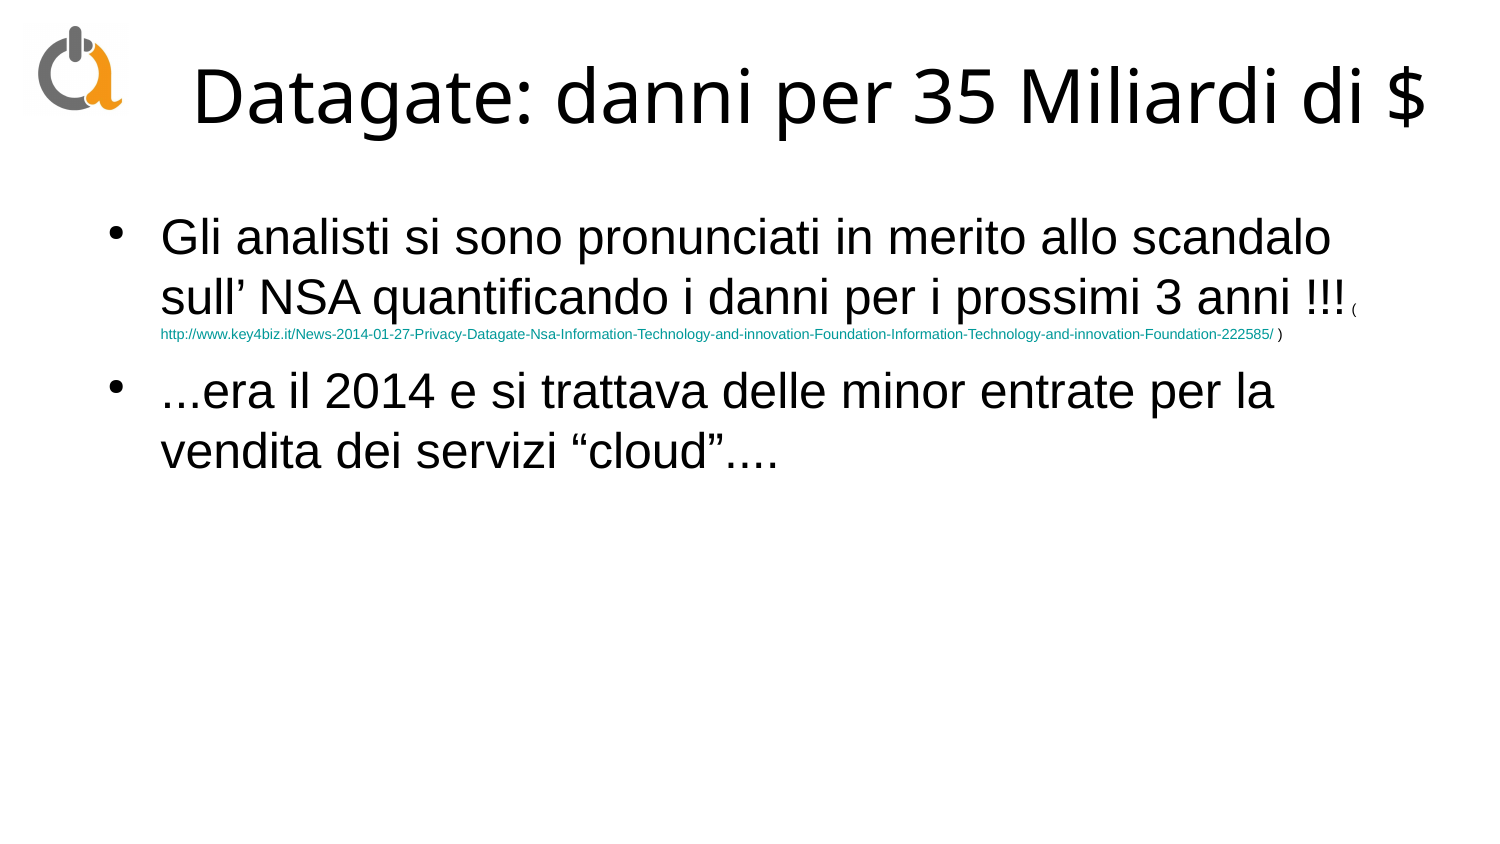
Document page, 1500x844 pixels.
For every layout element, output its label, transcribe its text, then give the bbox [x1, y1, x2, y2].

picture [23, 23, 129, 116]
list Gli analisti si sono pronunciati in merito allo scandalo sull’ NSA quantificando i danni per i prossimi 3 anni !!! (http://www.key4biz.it/News-2014-01-27-Privacy-Datagate-Nsa-Information-Technology-and-innovation-Foundation-Information-Technology-and-innovation-Foundation-222585/ ) ...era il 2014 e si trattava delle minor entrate per la vendita dei servizi “cloud”.... [75, 196, 1426, 754]
title Datagate: danni per 35 Miliardi di $ [141, 23, 1492, 165]
